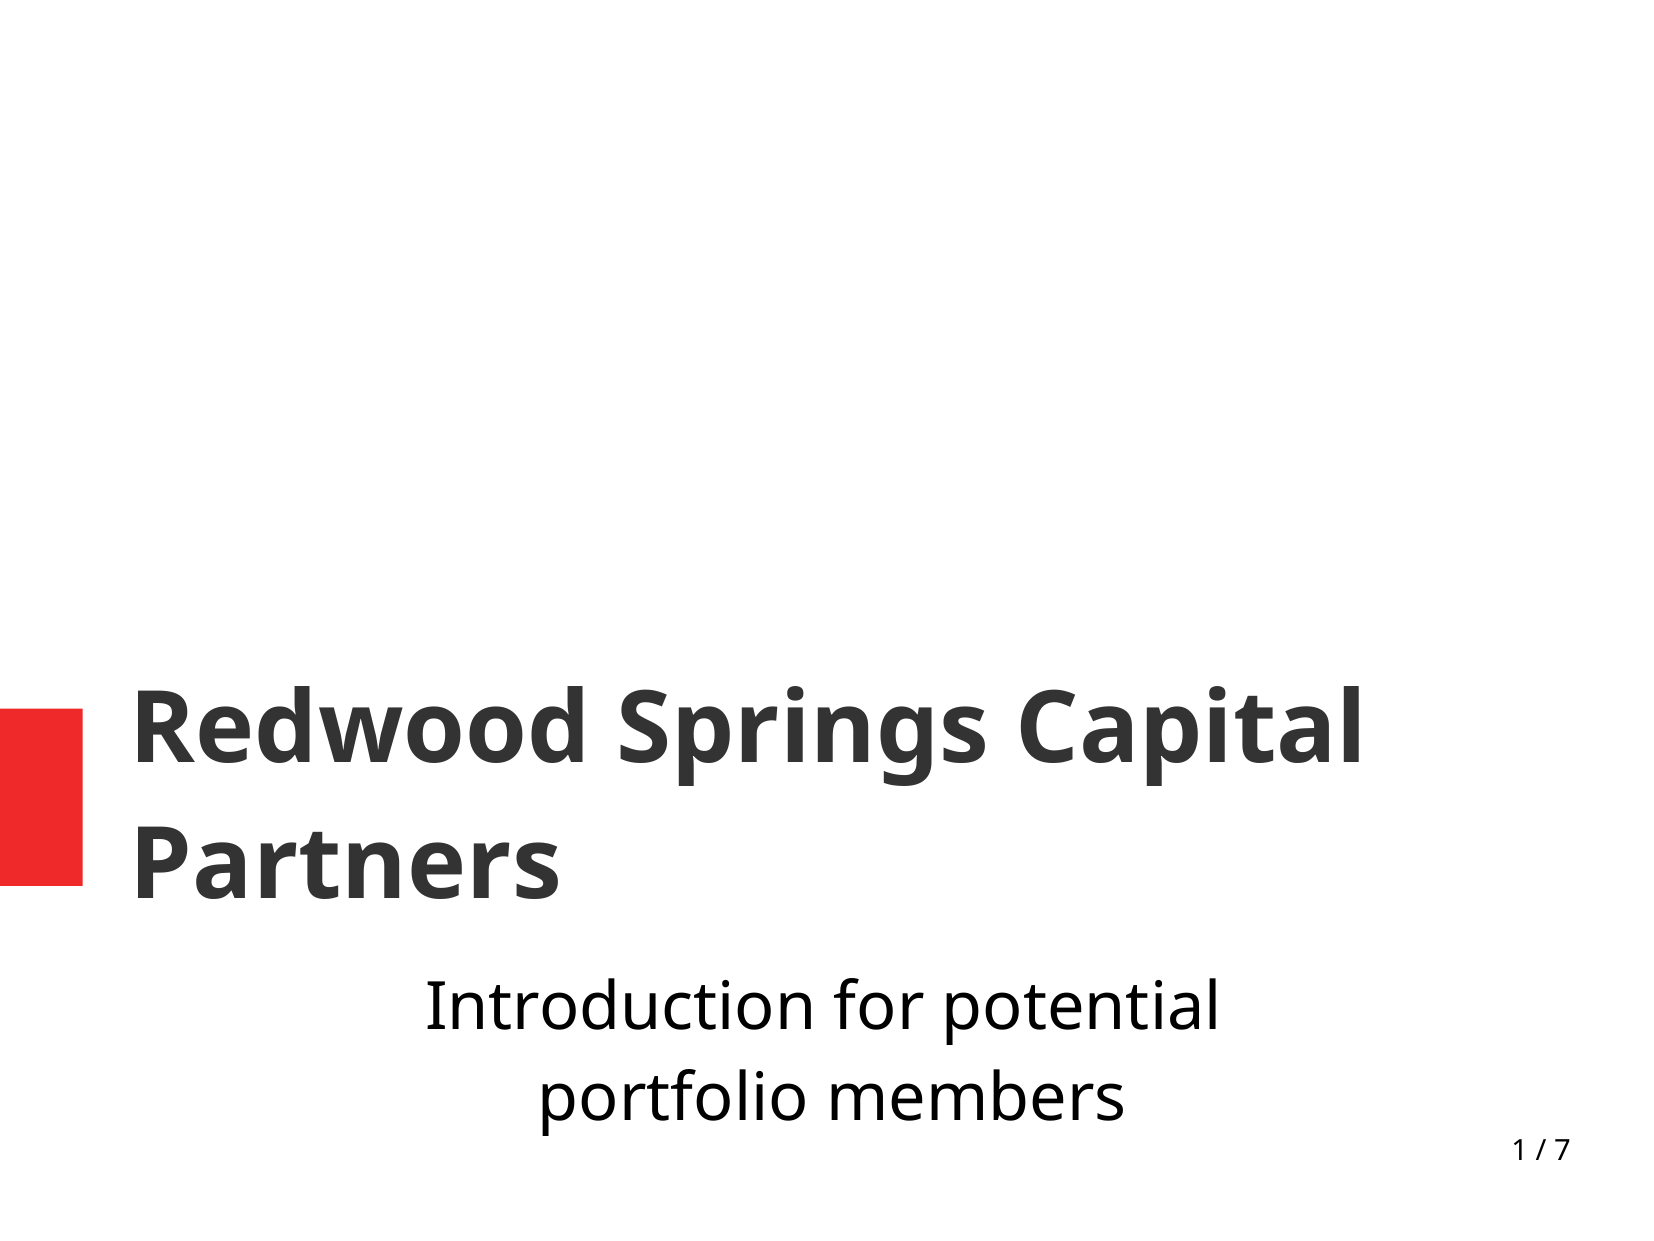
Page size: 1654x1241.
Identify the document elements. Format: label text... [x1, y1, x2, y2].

title Redwood Springs Capital Partners [129, 655, 1536, 928]
subtitle Introduction for potential portfolio members [129, 958, 1536, 1140]
